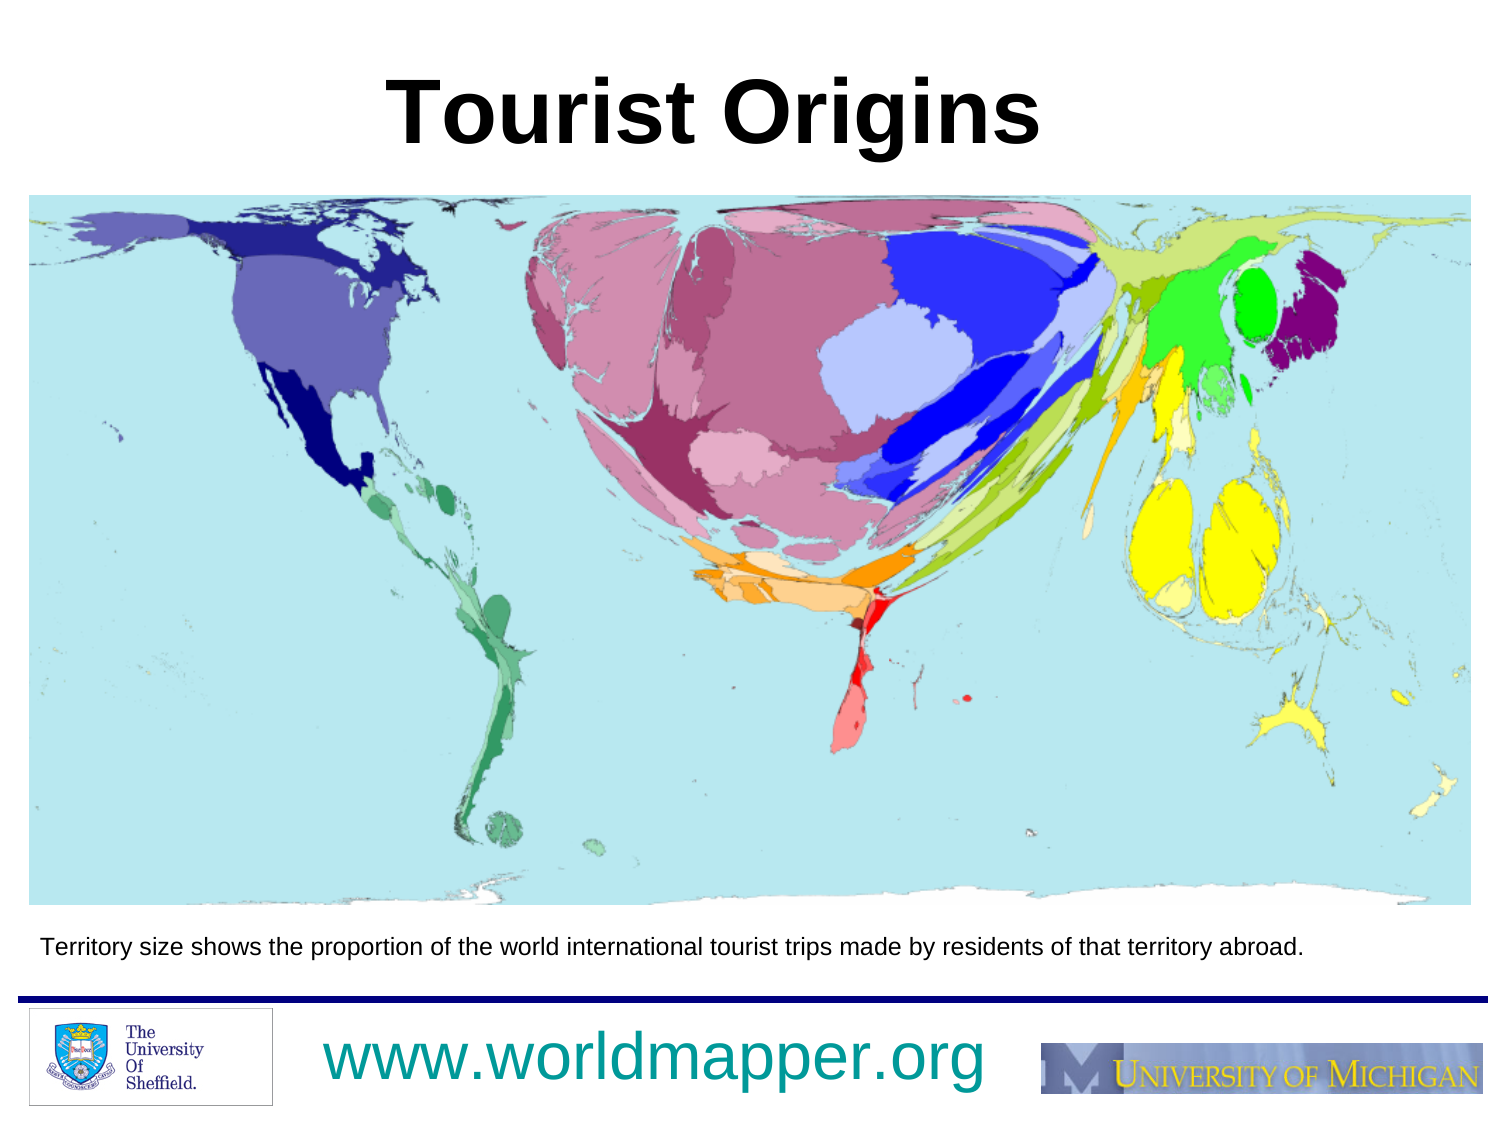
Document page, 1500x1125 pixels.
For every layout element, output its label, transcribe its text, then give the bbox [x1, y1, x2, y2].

text_box Territory size shows the proportion of the world international tourist trips made by residents of that territory abroad. [24, 925, 1330, 969]
picture [29, 1008, 273, 1106]
picture [1041, 1043, 1483, 1094]
picture [29, 195, 1471, 905]
title Tourist Origins [76, 42, 1352, 195]
